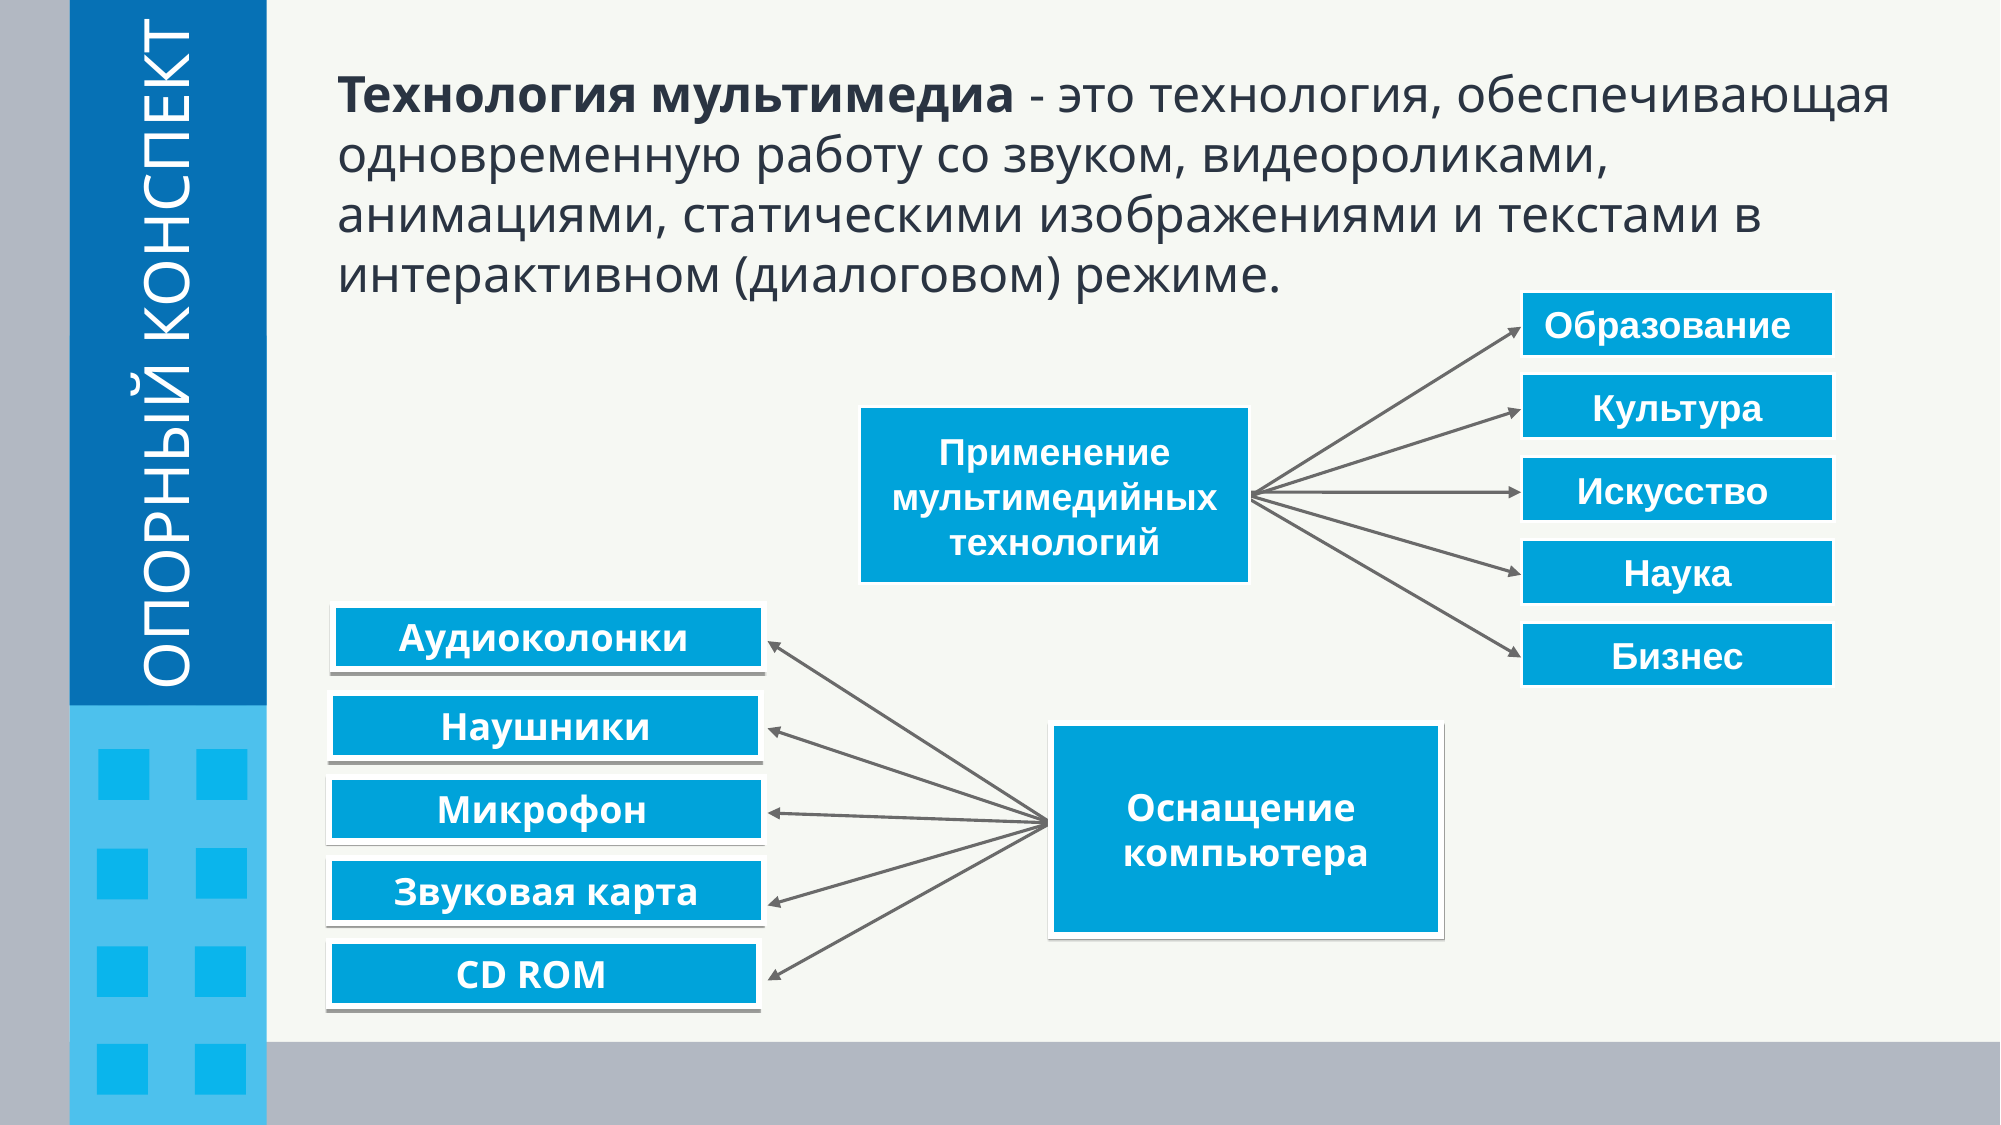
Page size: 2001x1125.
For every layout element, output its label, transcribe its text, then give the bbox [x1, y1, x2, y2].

text_box Применение мультимедийных технологий [859, 406, 1250, 584]
text_box Аудиоколонки [332, 604, 764, 670]
text_box CD ROM [328, 941, 760, 1007]
text_box Искусство [1521, 456, 1835, 522]
text_box Наука [1521, 539, 1834, 605]
text_box Наушники [330, 692, 761, 758]
text_box Технология мультимедиа - это технология, обеспечивающая одновременную работу со звуком, видеороликами, анимациями, статическими изображениями и текстами в интерактивном (диалоговом) режиме. [322, 54, 1958, 1015]
text_box Образование [1521, 291, 1834, 357]
text_box Звуковая карта [328, 858, 764, 924]
text_box Микрофон [328, 776, 764, 842]
text_box Бизнес [1521, 622, 1834, 687]
text_box Оснащение компьютера [1051, 722, 1441, 936]
text_box Культура [1521, 373, 1835, 439]
